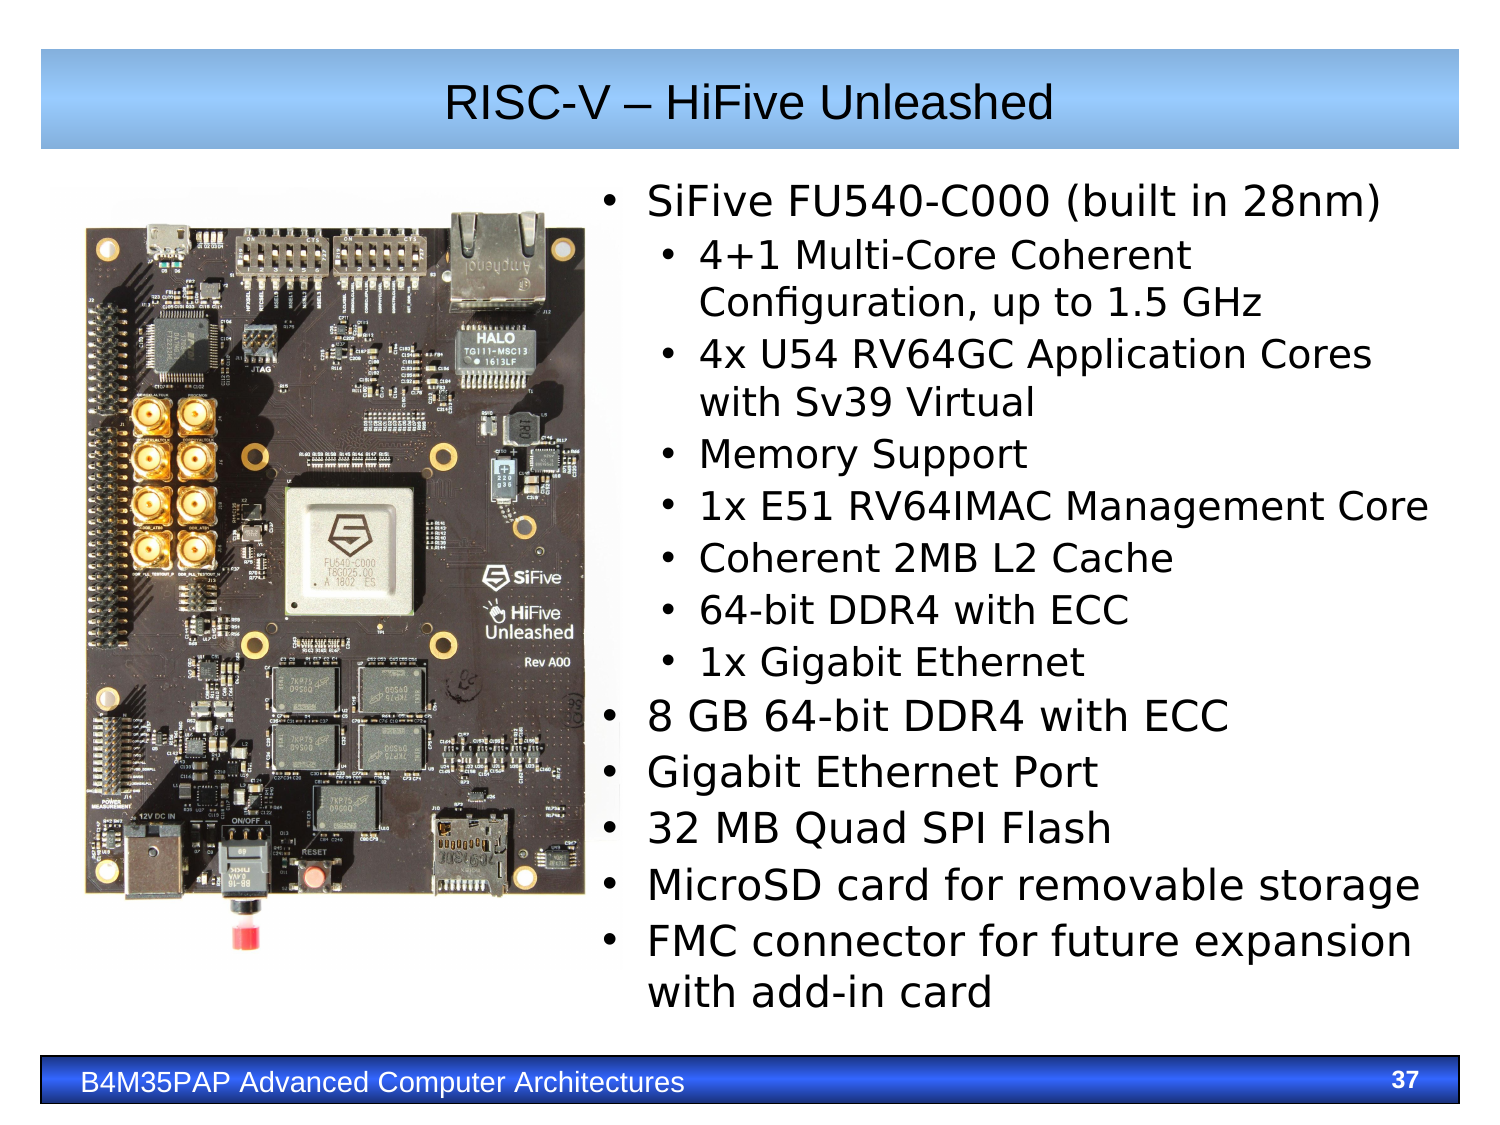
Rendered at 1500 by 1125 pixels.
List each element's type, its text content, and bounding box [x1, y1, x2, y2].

list SiFive FU540-C000 (built in 28nm) 4+1 Multi-Core Coherent Configuration, up to 1.5 GHz 4x U54 RV64GC Application Cores with Sv39 Virtual Memory Support 1x E51 RV64IMAC Management Core Coherent 2MB L2 Cache 64-bit DDR4 with ECC 1x Gigabit Ethernet 8 GB 64-bit DDR4 with ECC Gigabit Ethernet Port 32 MB Quad SPI Flash MicroSD card for removable storage FMC connector for future expansion with add-in card [587, 166, 1458, 1045]
title RISC-V – HiFive Unleashed [41, 49, 1459, 149]
picture [50, 187, 587, 970]
